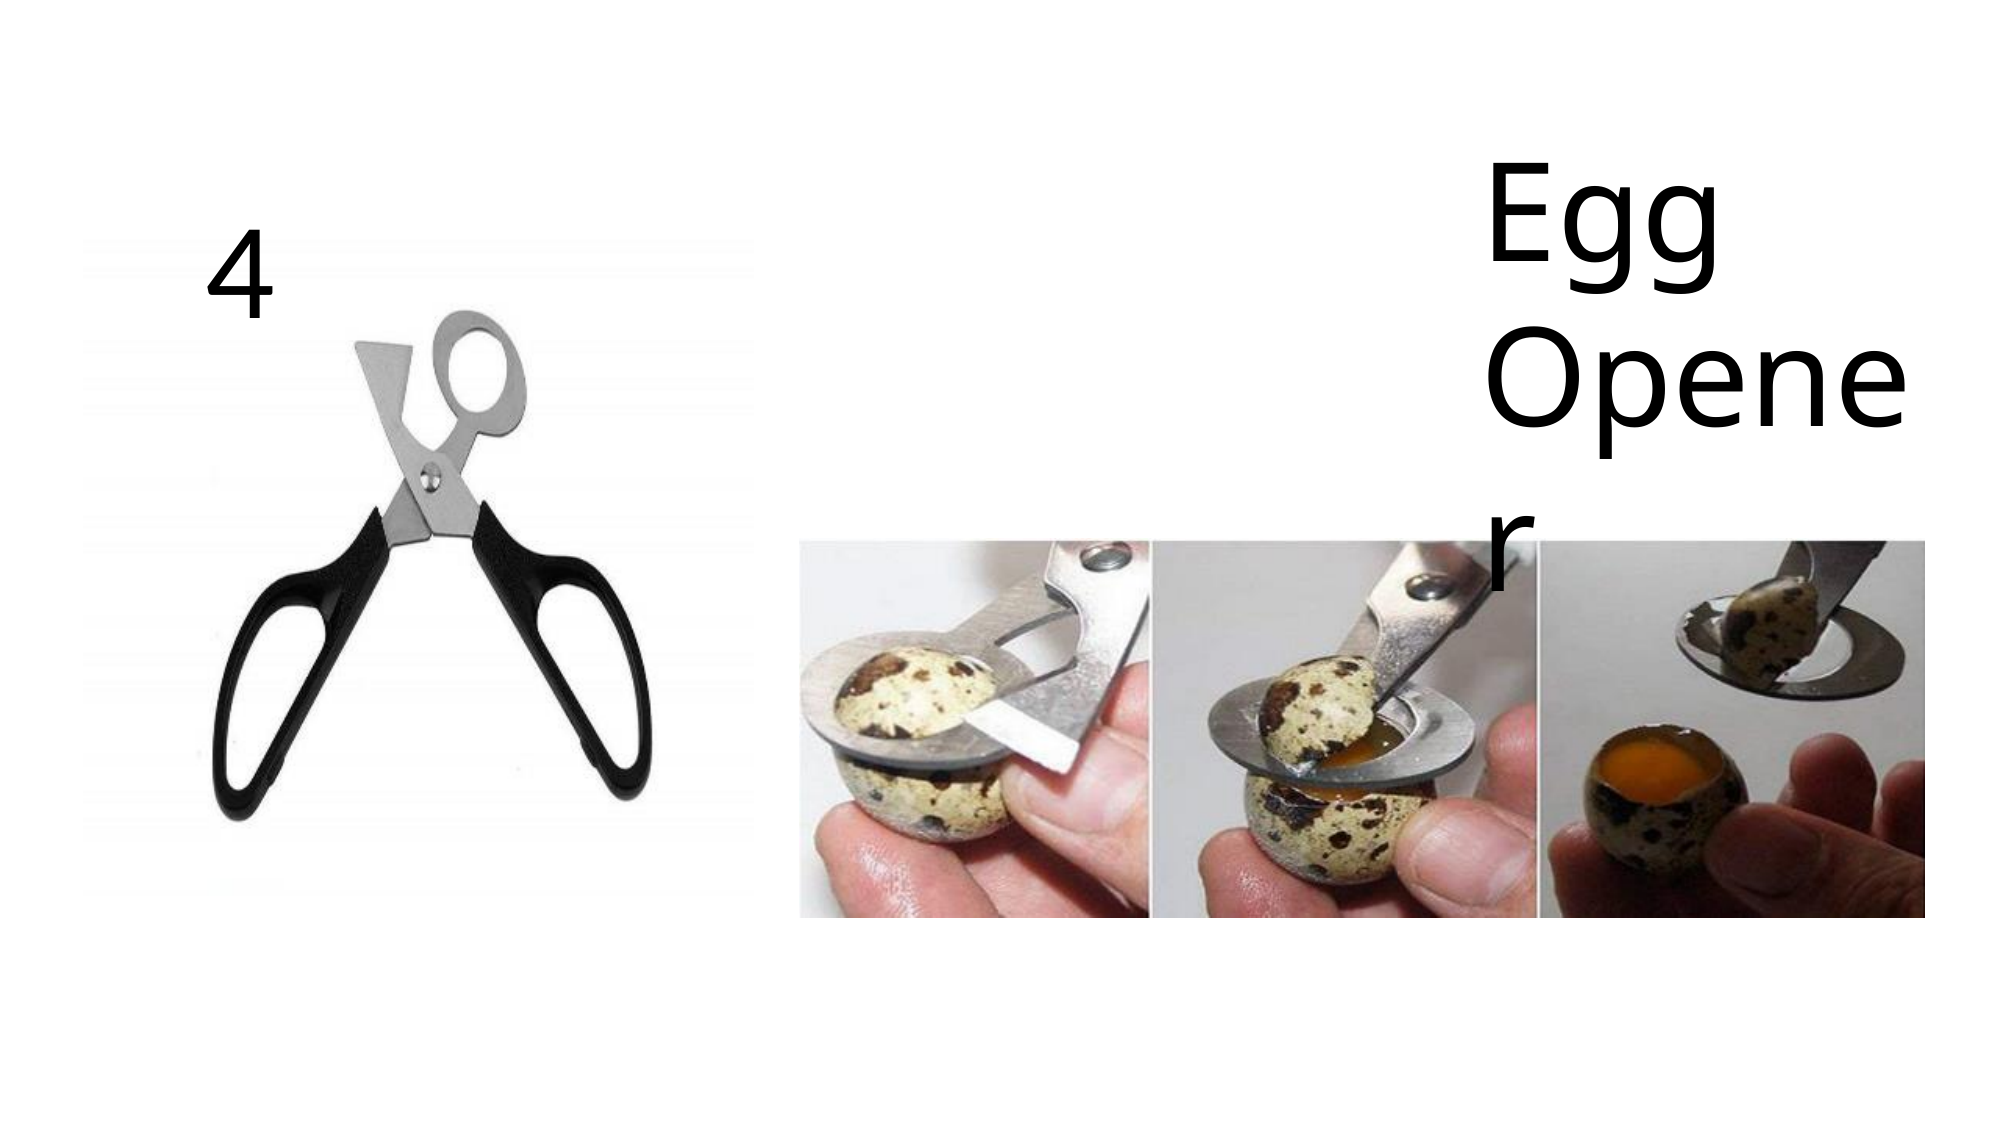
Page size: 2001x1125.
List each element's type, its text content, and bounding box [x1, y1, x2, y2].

picture [799, 538, 1925, 918]
text_box Egg Opener [1465, 116, 1944, 465]
text_box 4 [190, 173, 292, 356]
picture [83, 228, 755, 897]
